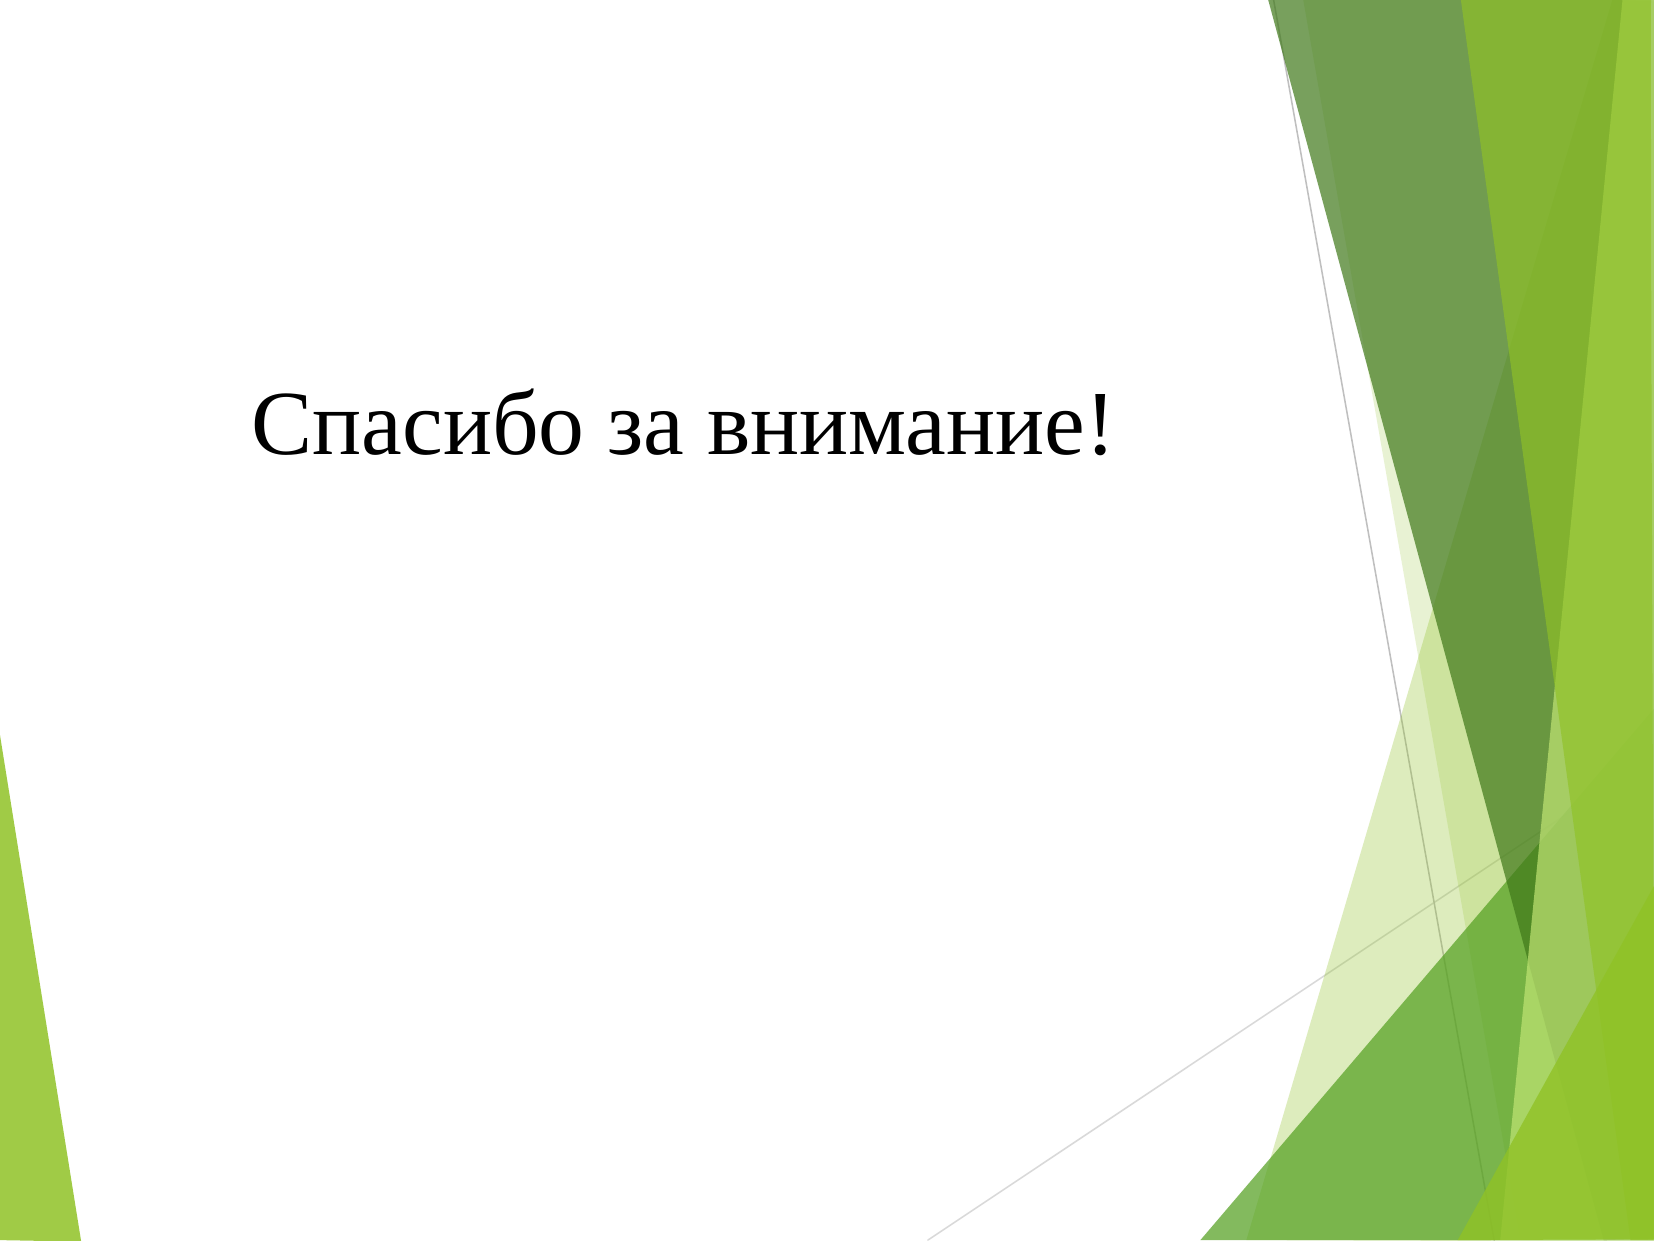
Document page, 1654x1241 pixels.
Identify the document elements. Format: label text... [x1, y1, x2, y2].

title Спасибо за внимание! [177, 381, 1326, 768]
